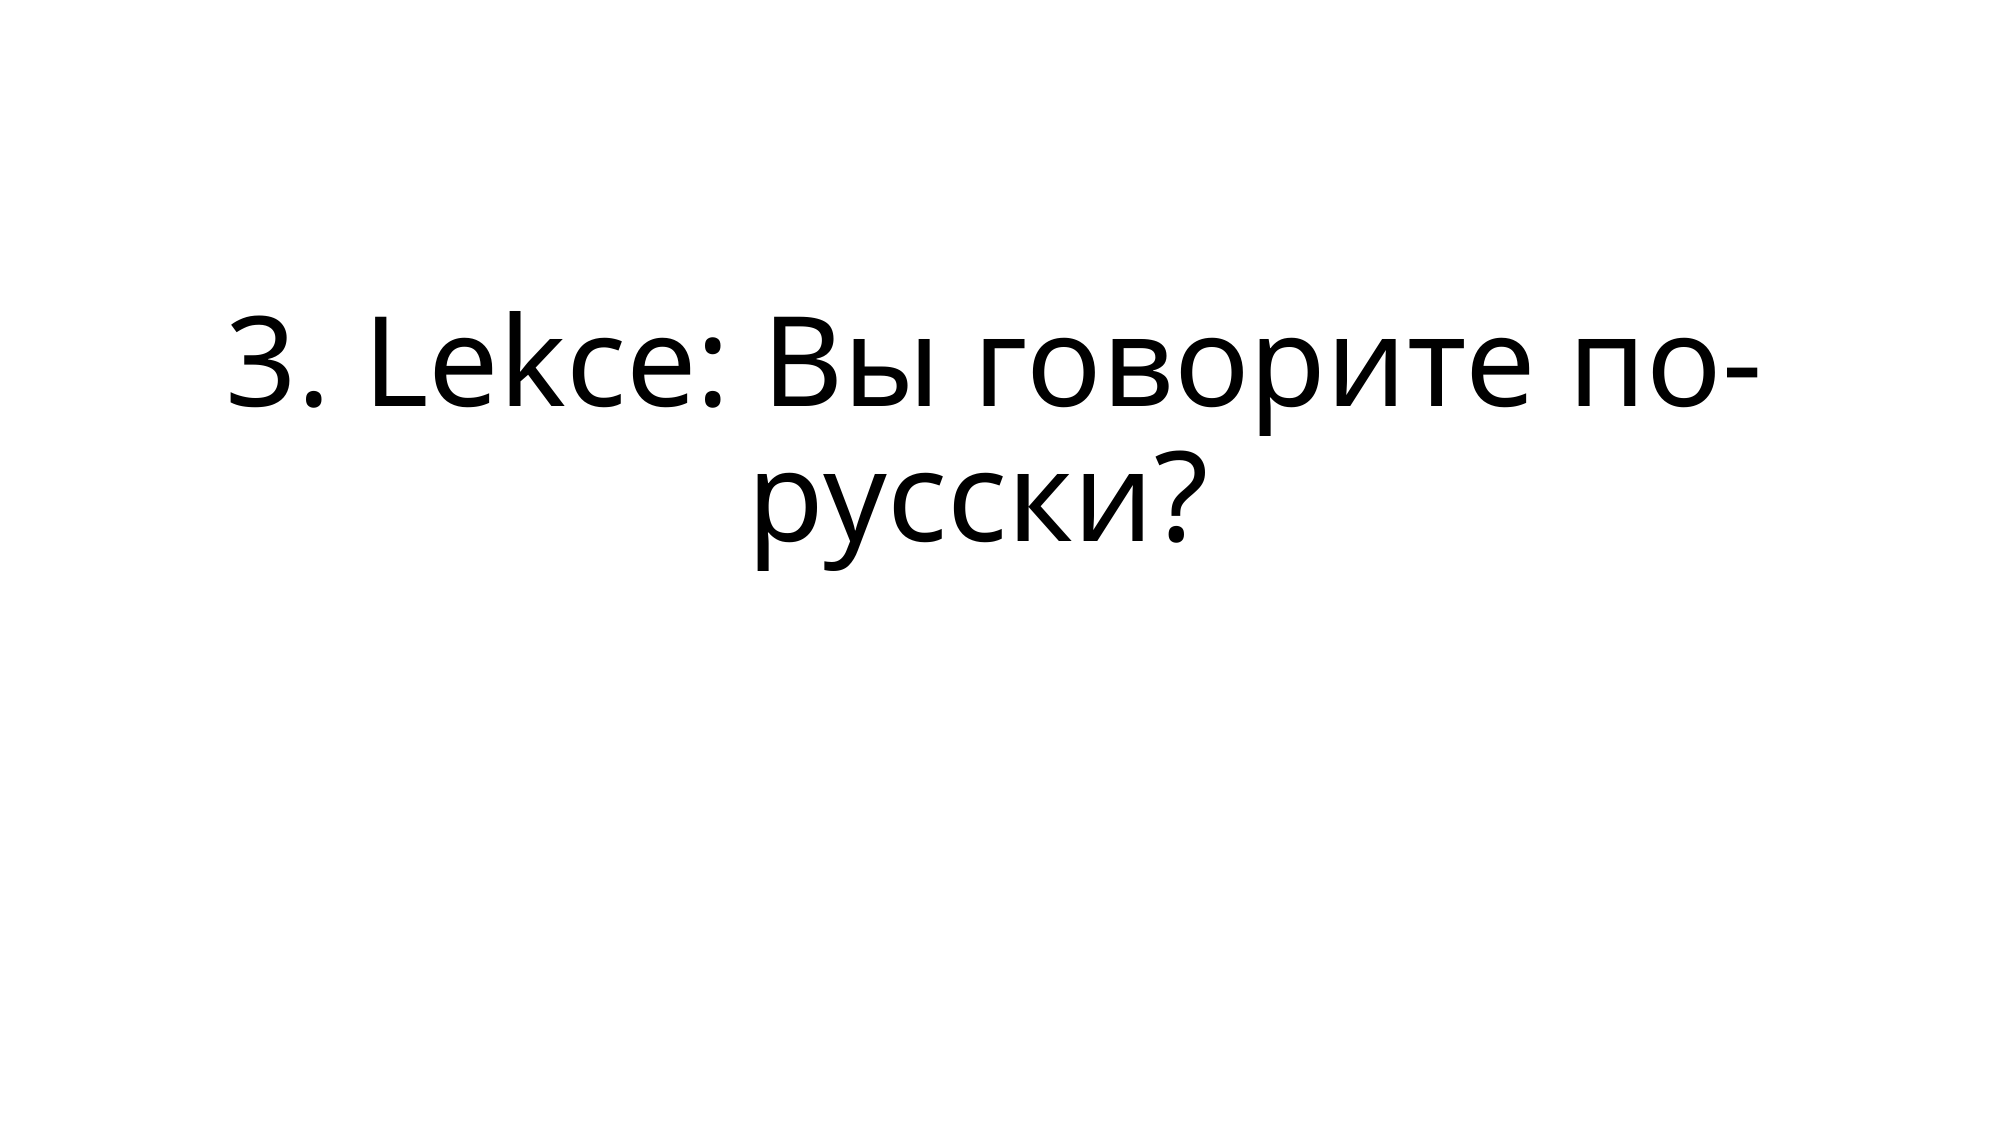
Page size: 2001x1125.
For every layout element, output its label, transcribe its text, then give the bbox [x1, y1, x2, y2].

title 3. Lekce: Вы говорите по-русски? [108, 184, 1881, 576]
